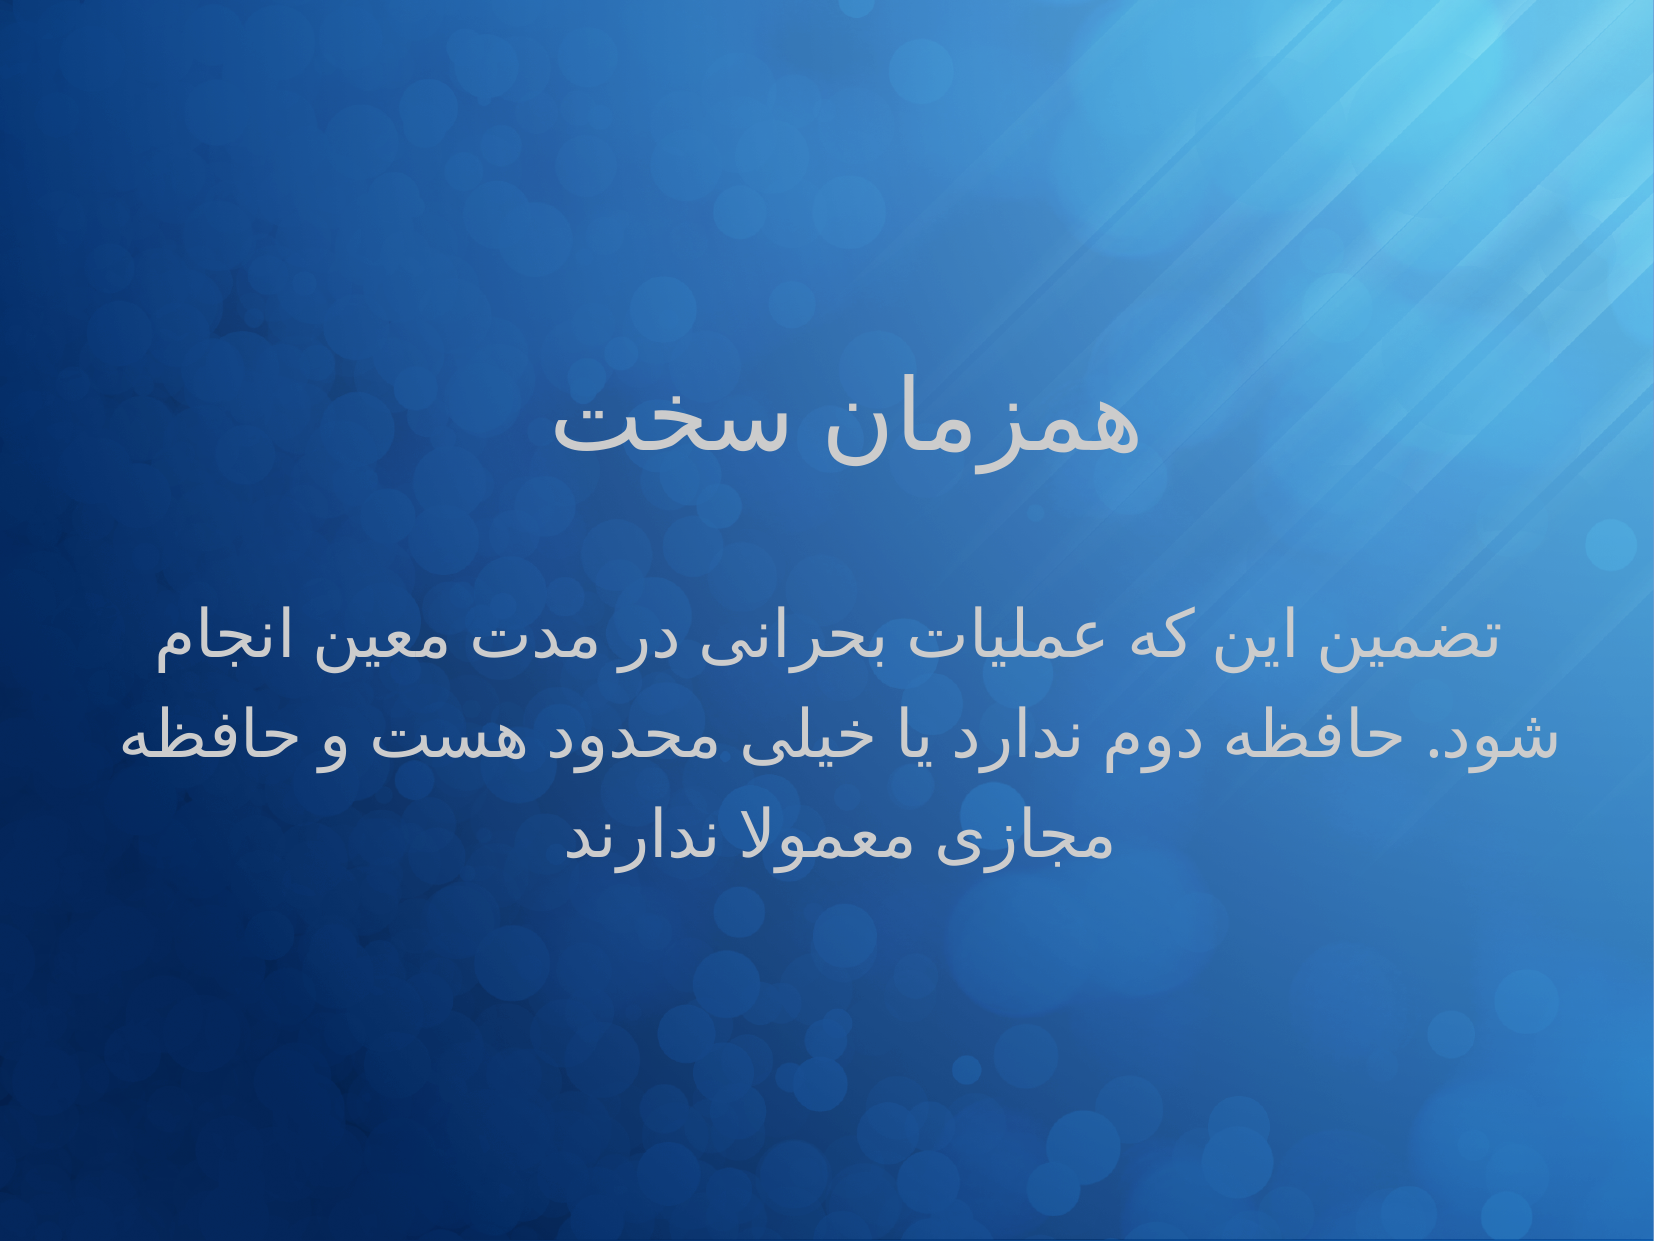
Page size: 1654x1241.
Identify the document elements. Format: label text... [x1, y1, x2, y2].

subtitle تضمین این که عملیات بحرانی در مدت معین انجام شود. حافظه دوم ندارد یا خیلی محدود هست و حافظه مجازی معمولا ندارند [112, 531, 1570, 938]
title همزمان سخت [118, 294, 1576, 557]
picture [0, 0, 1654, 1241]
